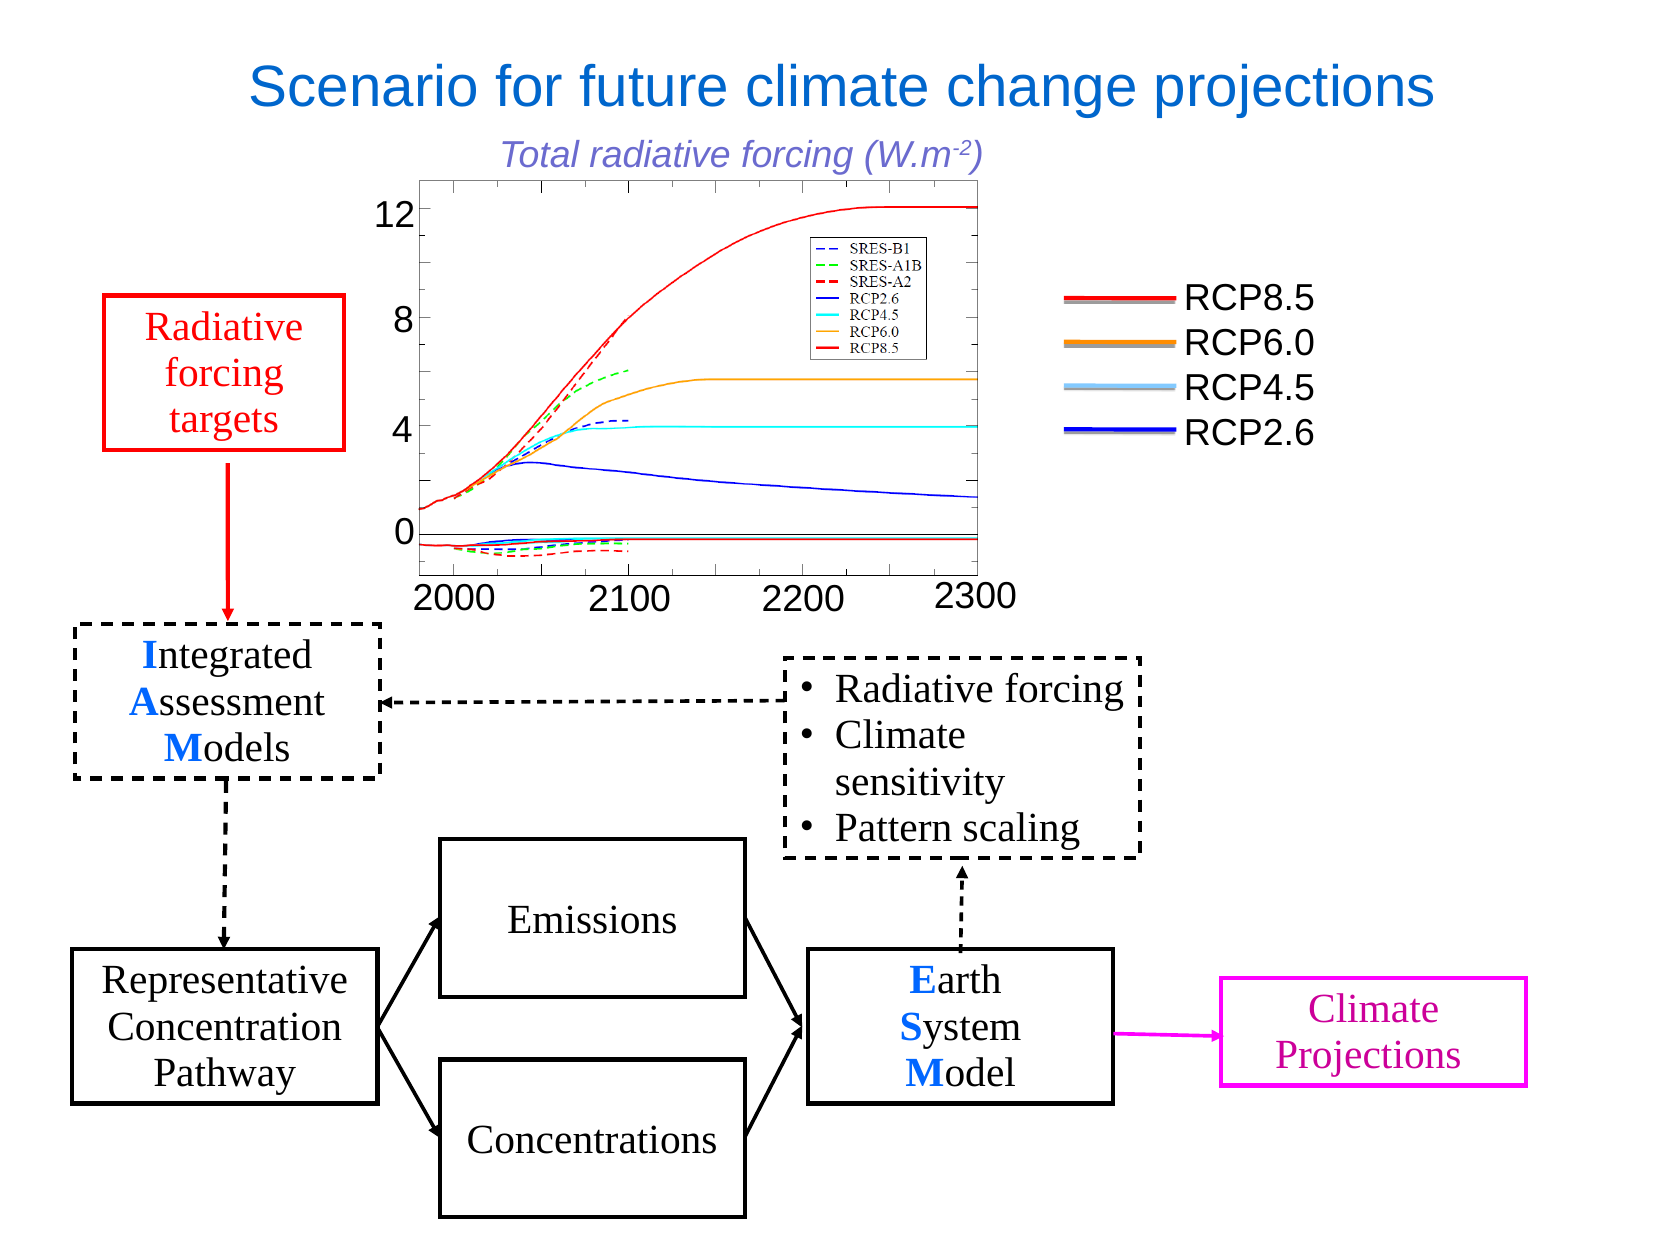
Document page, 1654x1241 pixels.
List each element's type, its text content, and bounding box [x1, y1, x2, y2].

text_box Representative Concentration Pathway [72, 949, 378, 1104]
text_box Climate Projections [1221, 977, 1527, 1086]
text_box Total radiative forcing (W.m-2) [307, 122, 1177, 183]
text_box 2300 [903, 564, 1047, 624]
text_box Radiative forcing Climate sensitivity Pattern scaling [784, 657, 1141, 859]
text_box Integrated Assessment Models [74, 624, 380, 779]
text_box 0 [358, 499, 430, 560]
text_box 12 [306, 182, 430, 243]
text_box 2100 [558, 566, 701, 627]
text_box Scenario for future climate change projections [117, 40, 1570, 126]
text_box Concentrations [439, 1059, 745, 1218]
text_box 8 [359, 287, 429, 348]
text_box Emissions [439, 838, 745, 997]
text_box Earth System Model [808, 949, 1114, 1104]
text_box 2200 [731, 566, 875, 626]
text_box RCP8.5 RCP6.0 RCP4.5 RCP2.6 [1169, 265, 1330, 461]
text_box 2000 [383, 566, 526, 626]
text_box 4 [358, 397, 428, 458]
text_box Radiative forcing targets [104, 295, 344, 450]
picture [417, 183, 980, 577]
